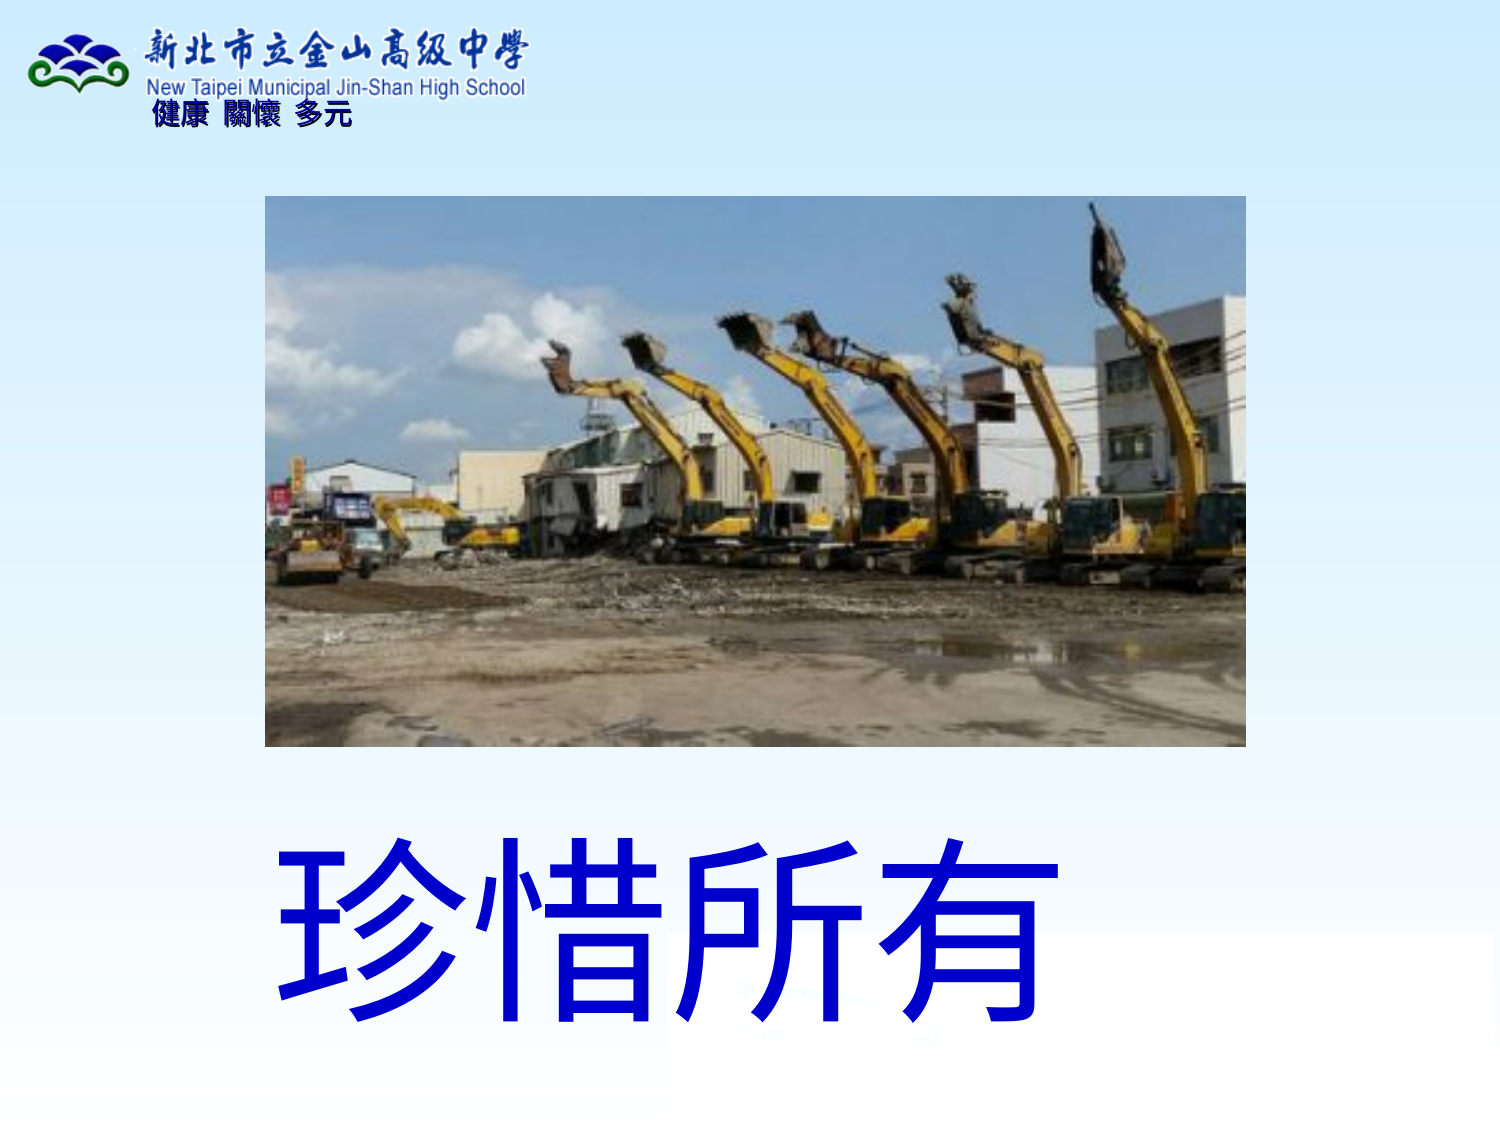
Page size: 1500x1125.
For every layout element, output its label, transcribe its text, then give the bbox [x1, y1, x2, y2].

picture [265, 196, 1246, 747]
subtitle 珍惜所有 [195, 798, 1246, 1087]
